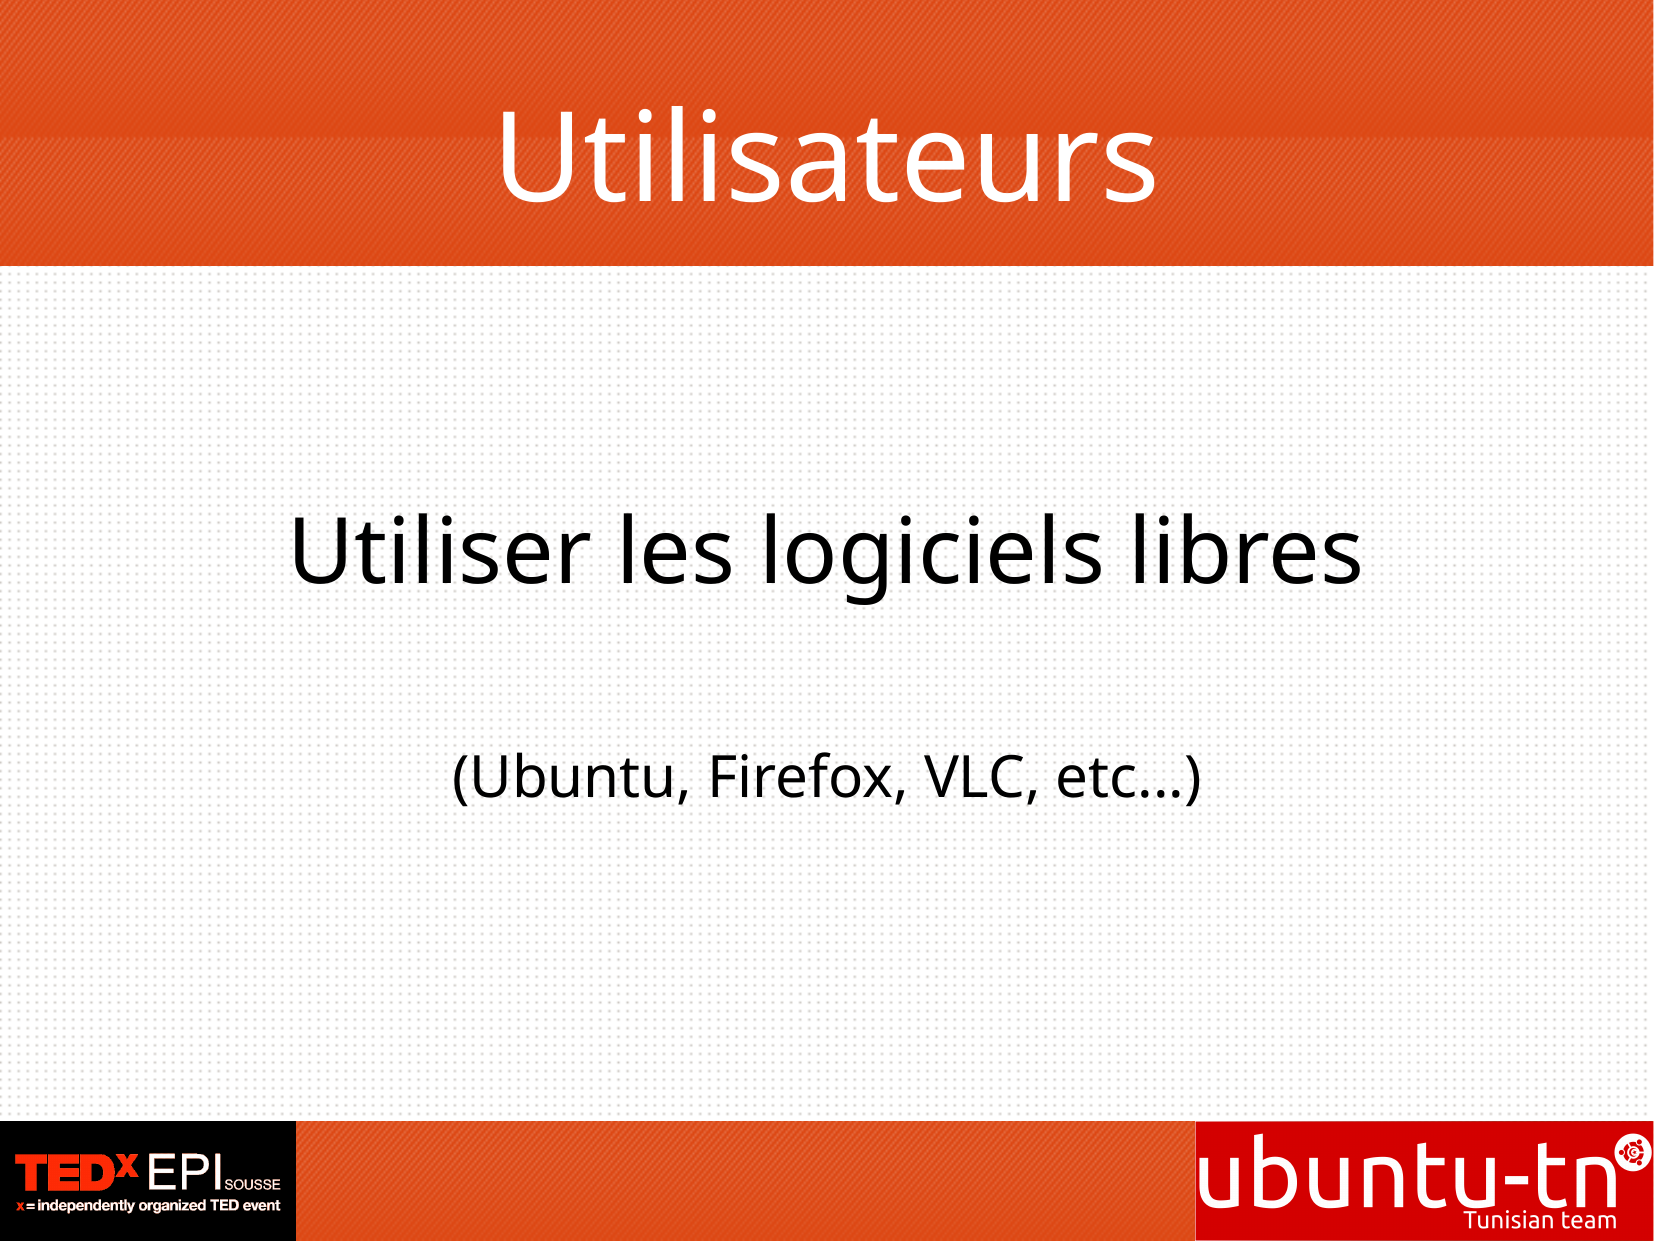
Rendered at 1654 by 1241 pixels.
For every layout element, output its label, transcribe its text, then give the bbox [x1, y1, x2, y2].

picture [0, 0, 1654, 1241]
title Utilisateurs [82, 49, 1571, 257]
subtitle Utiliser les logiciels libres (Ubuntu, Firefox, VLC, etc...) [82, 290, 1571, 1010]
